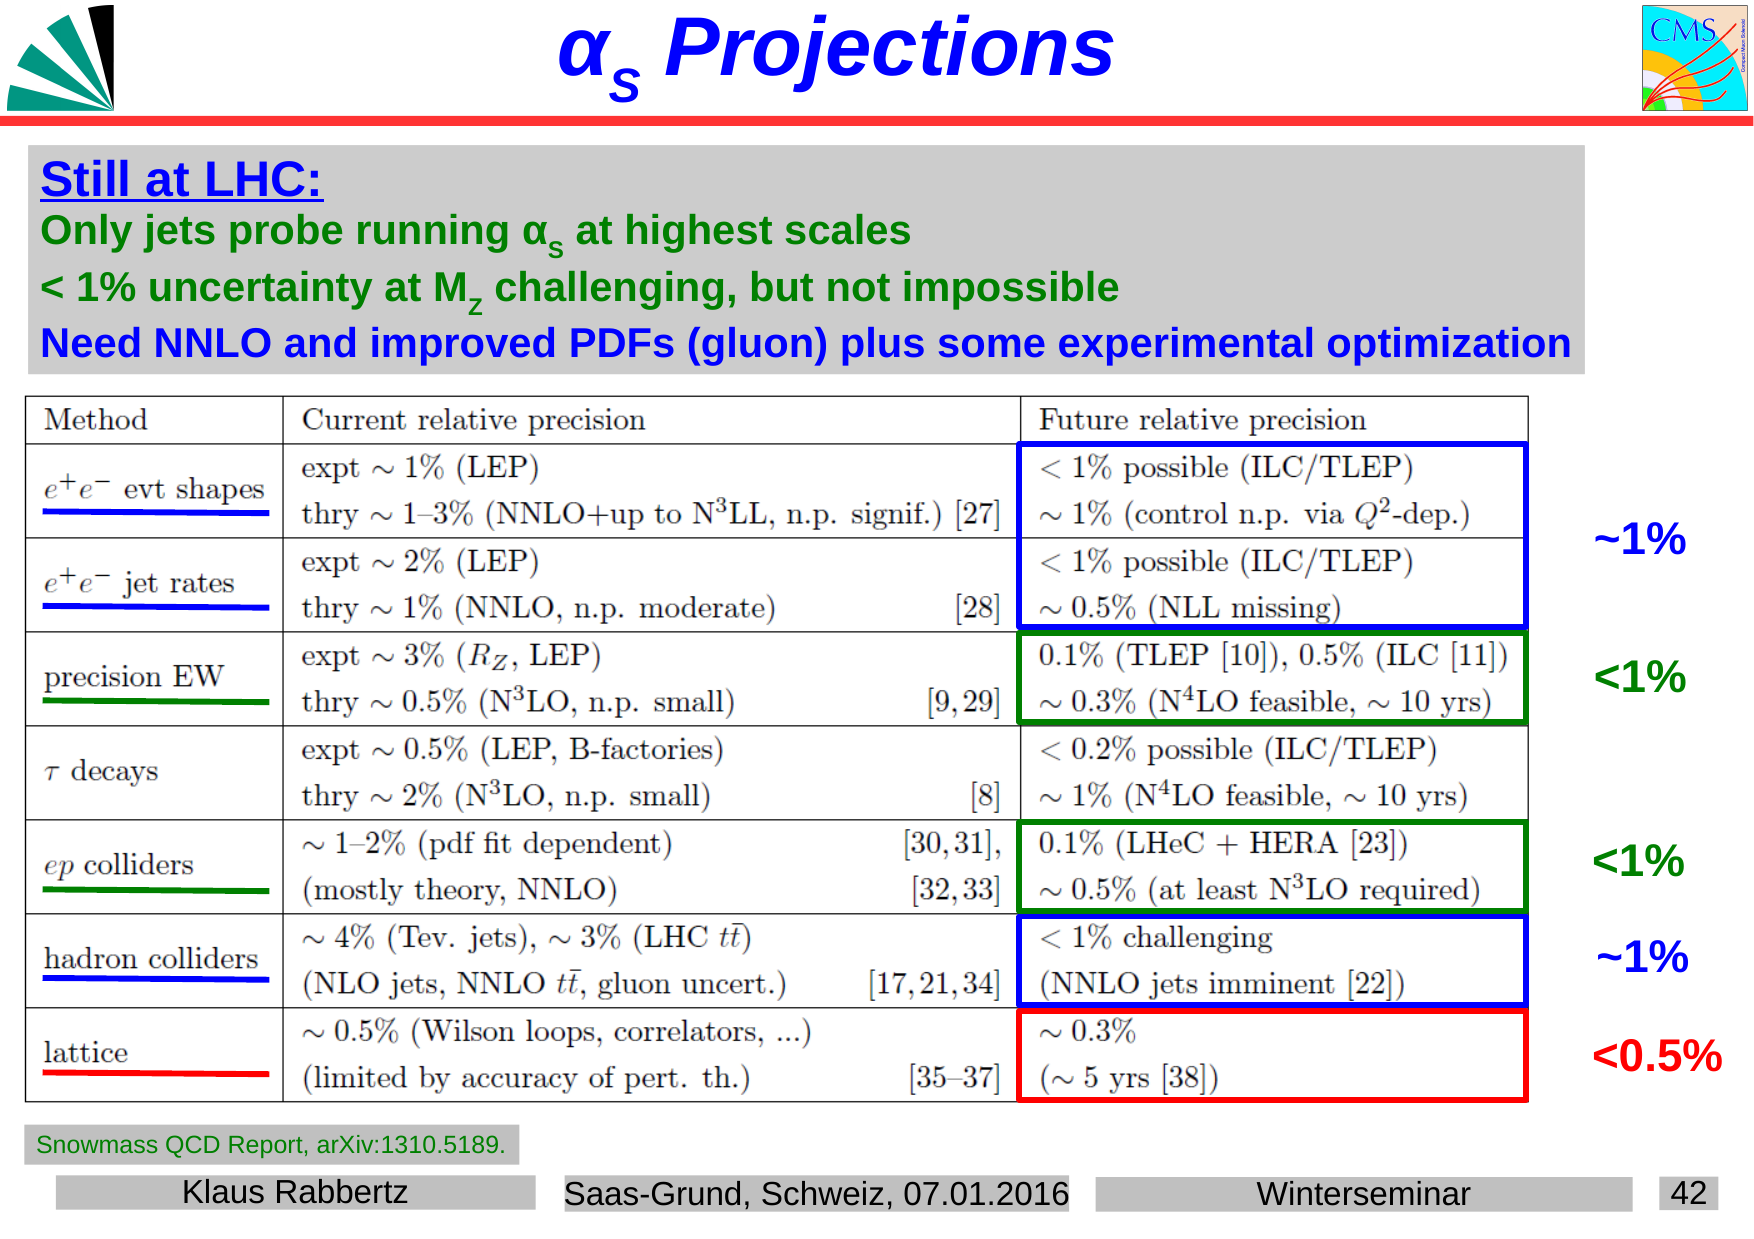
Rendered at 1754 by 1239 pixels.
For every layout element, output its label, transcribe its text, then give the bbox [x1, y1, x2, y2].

picture [7, 5, 114, 112]
text_box <1% [1580, 828, 1696, 892]
title αS Projections [129, 0, 1545, 114]
text_box <0.5% [1580, 1023, 1735, 1087]
text_box ~1% [1582, 506, 1698, 570]
text_box ~1% [1584, 925, 1701, 989]
picture [1642, 5, 1748, 111]
picture [20, 387, 1534, 1115]
text_box Still at LHC: Only jets probe running αS at highest scales < 1% uncertainty at MZ challenging, but not impossible Need NNLO and improved PDFs (gluon) plus some experimental optimization [28, 145, 1585, 375]
text_box Snowmass QCD Report, arXiv:1310.5189. [24, 1124, 519, 1165]
text_box <1% [1582, 645, 1698, 709]
